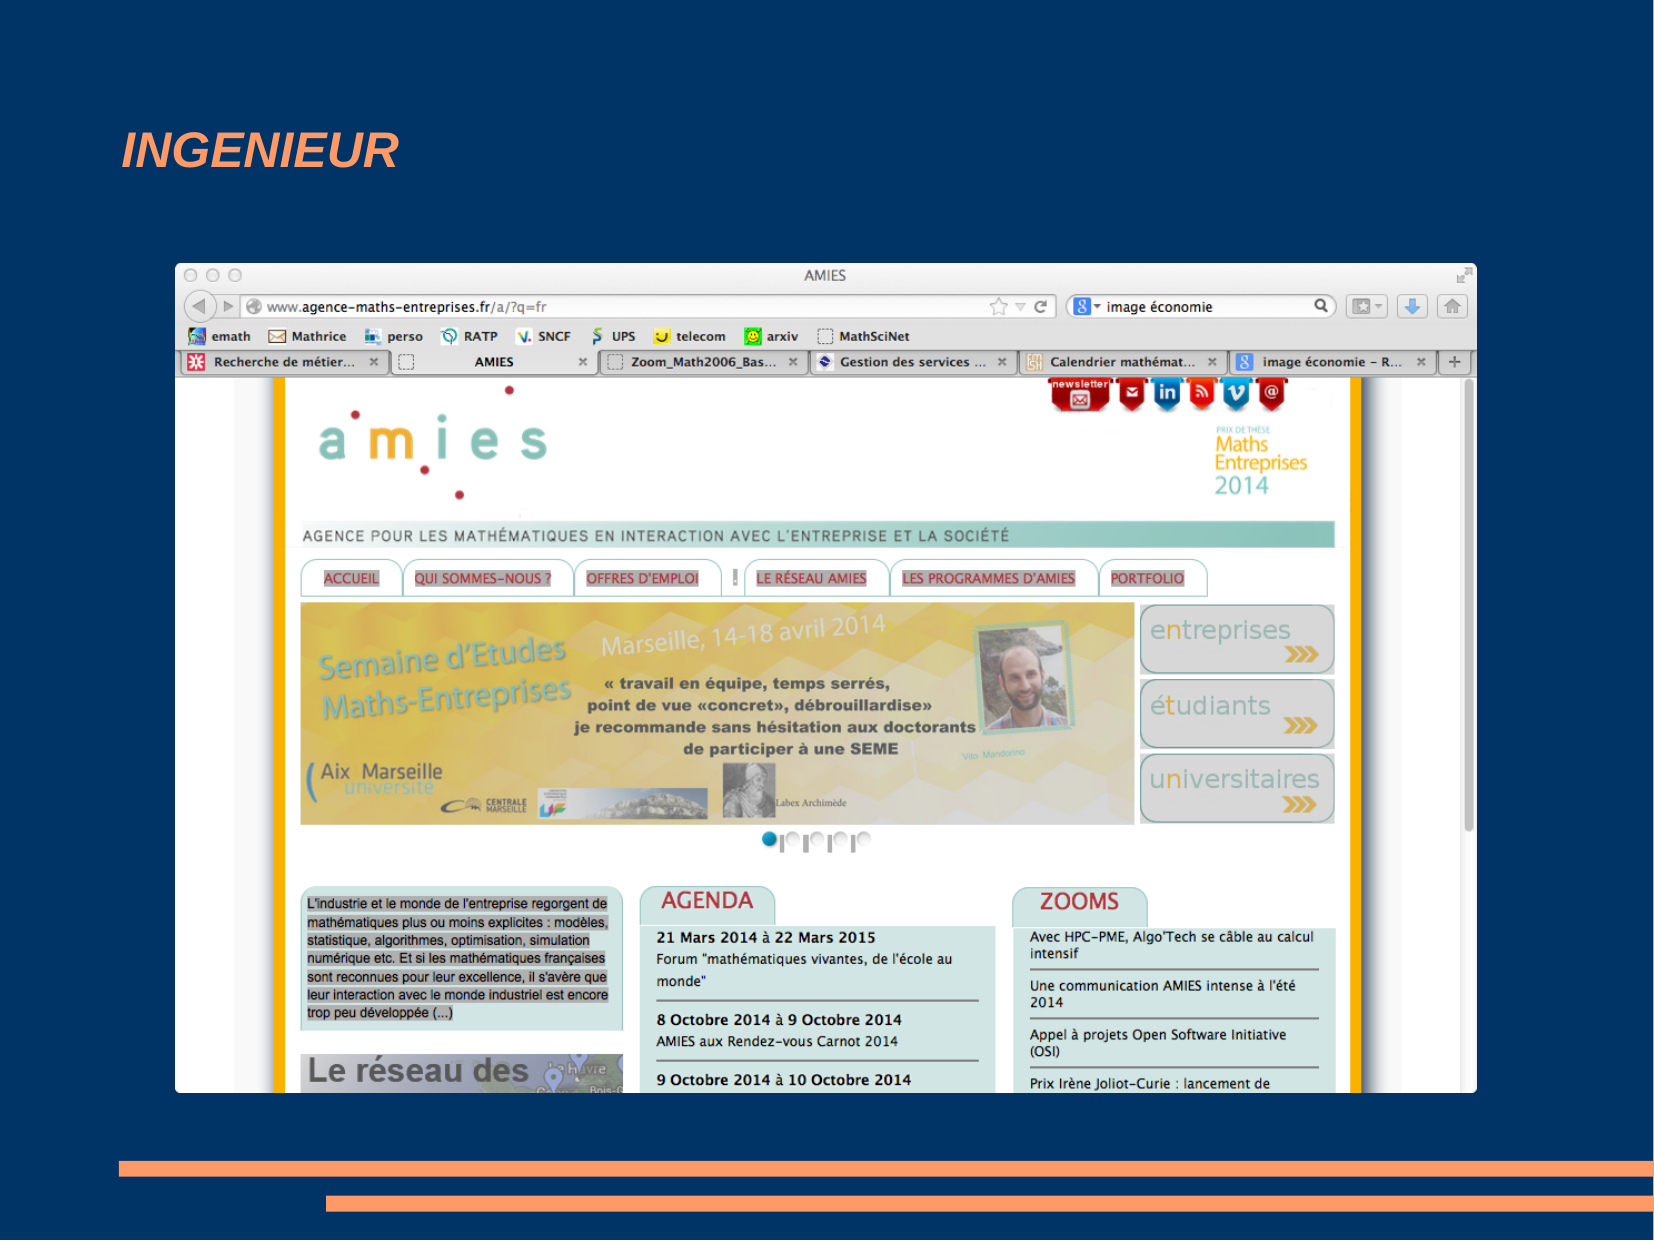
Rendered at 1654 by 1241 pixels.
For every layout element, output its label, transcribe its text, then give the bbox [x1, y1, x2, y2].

title INGENIEUR [121, 46, 1534, 254]
picture [175, 263, 1477, 1093]
subtitle [118, 304, 1558, 1115]
